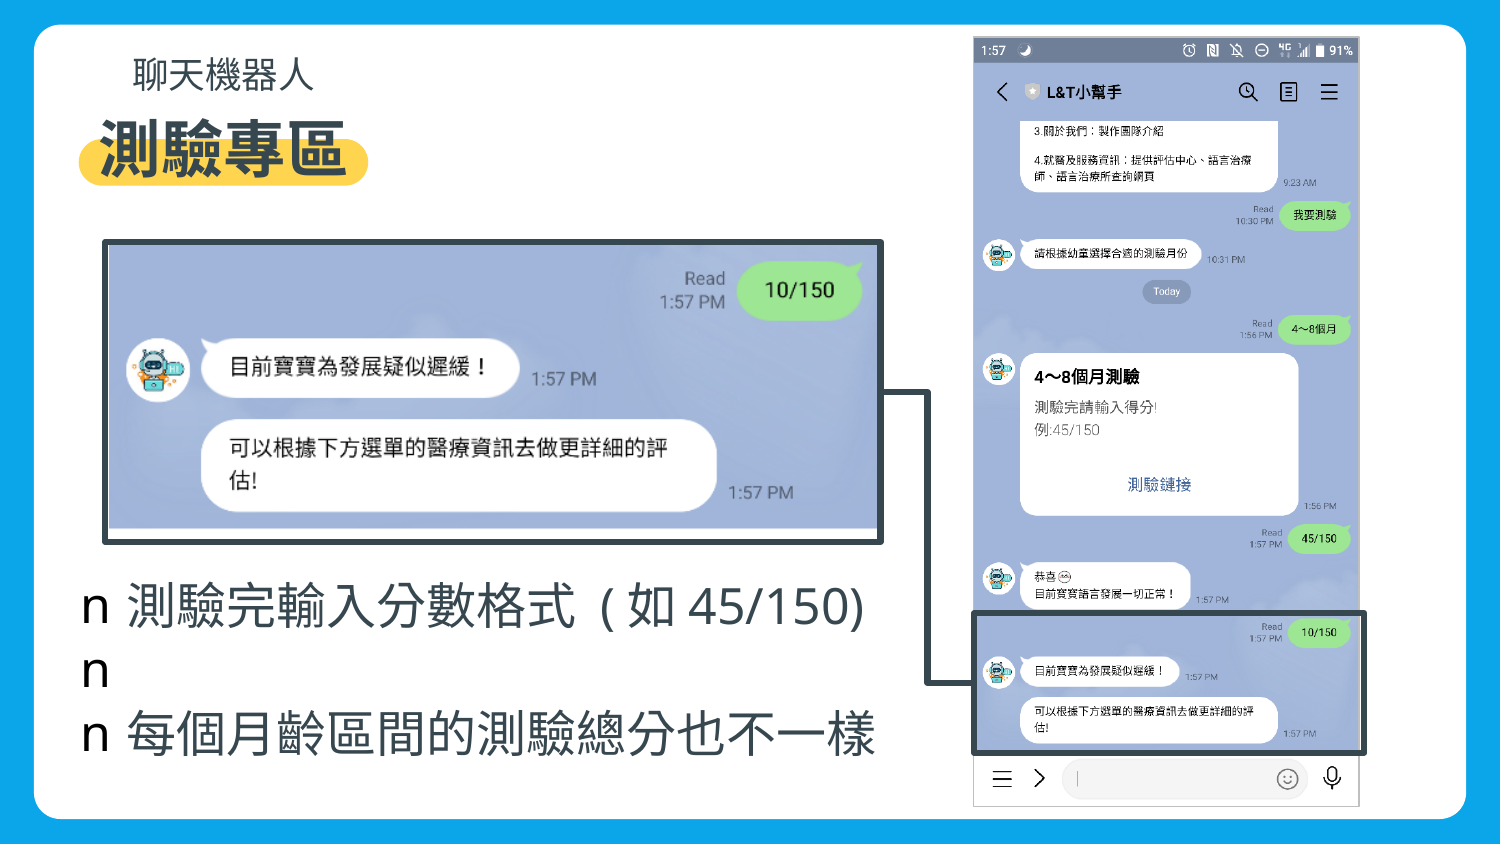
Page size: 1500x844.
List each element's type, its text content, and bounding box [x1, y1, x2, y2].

picture [974, 38, 1359, 610]
text_box 測驗完輸入分數格式 (如45/150) 每個月齡區間的測驗總分也不一樣 [64, 566, 900, 764]
list 聊天機器人 [93, 43, 354, 103]
picture [977, 616, 1359, 750]
picture [108, 245, 878, 539]
picture [974, 756, 1359, 806]
list 測驗專區 [64, 111, 383, 194]
